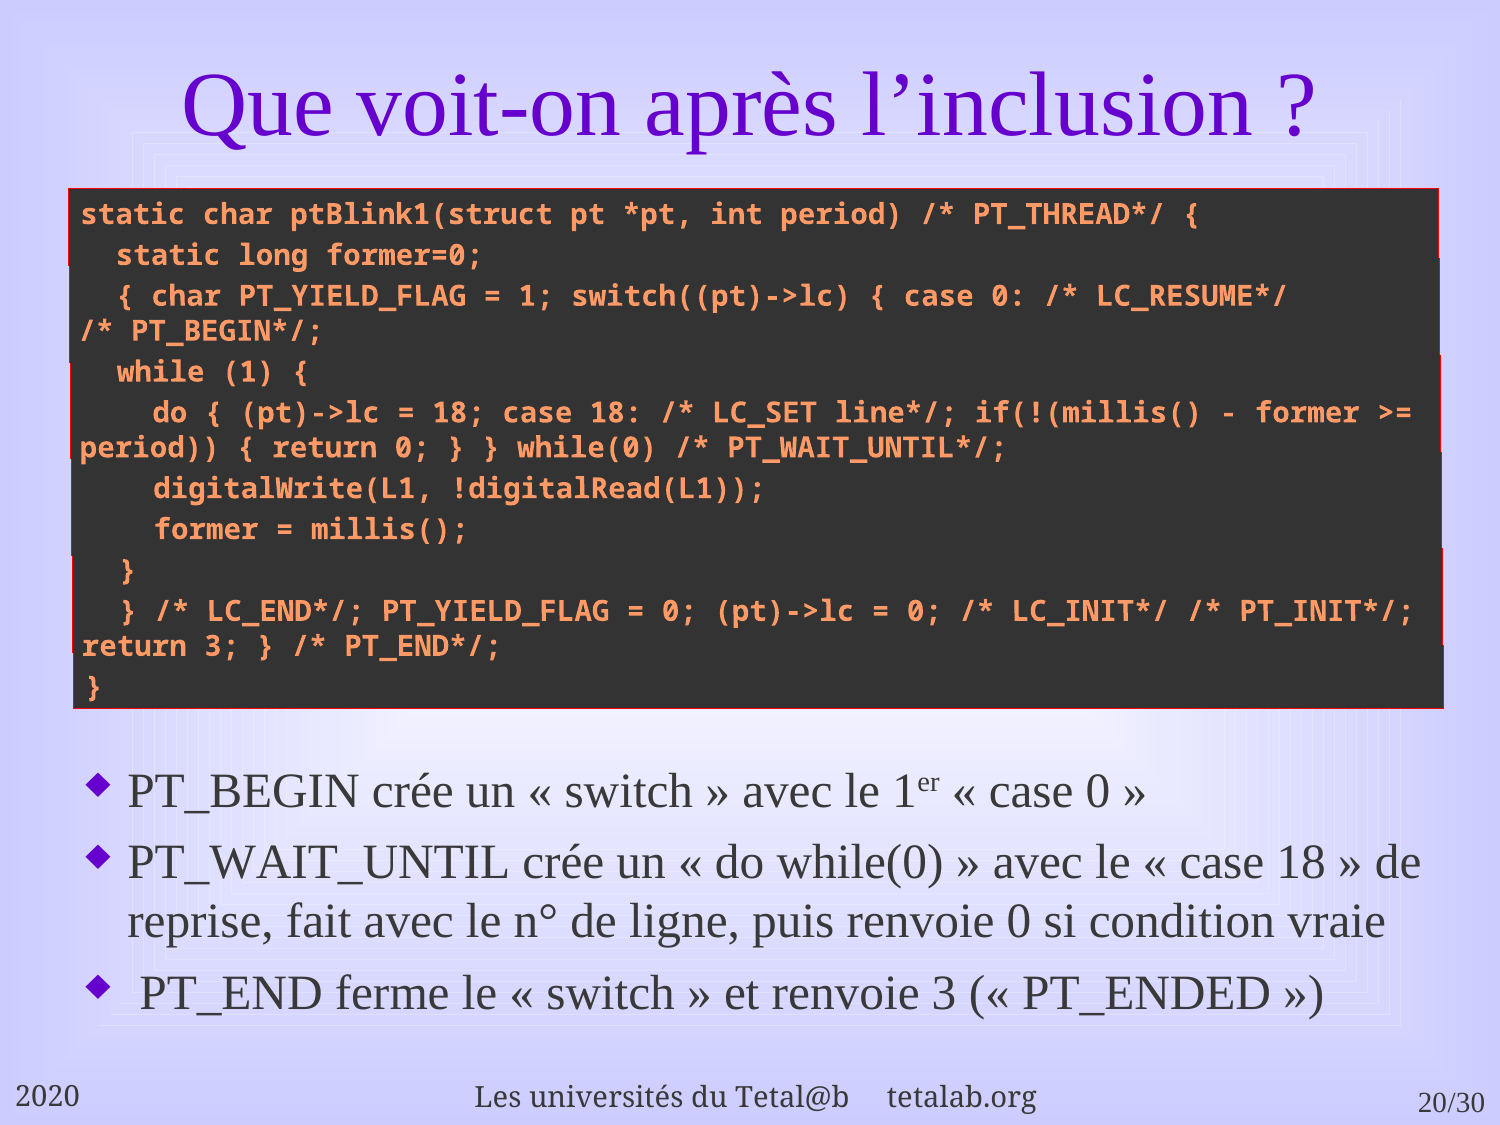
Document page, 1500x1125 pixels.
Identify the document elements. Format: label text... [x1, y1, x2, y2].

title Que voit-on après l’inclusion ? [0, 0, 1500, 198]
list PT_BEGIN crée un « switch » avec le 1er « case 0 » PT_WAIT_UNTIL crée un « do while(0) » avec le « case 18 » de reprise, fait avec le n° de ligne, puis renvoie 0 si condition vraie PT_END ferme le « switch » et renvoie 3 (« PT_ENDED ») [70, 750, 1453, 1081]
text_box static char ptBlink1(struct pt *pt, int period) /* PT_THREAD*/ { static long former=0; { char PT_YIELD_FLAG = 1; switch((pt)->lc) { case 0: /* LC_RESUME*/ /* PT_BEGIN*/; while (1) { do { (pt)->lc = 18; case 18: /* LC_SET line*/; if(!(millis() - former >= period)) { return 0; } } while(0) /* PT_WAIT_UNTIL*/; digitalWrite(L1, !digitalRead(L1)); former = millis(); } } /* LC_END*/; PT_YIELD_FLAG = 0; (pt)->lc = 0; /* LC_INIT*/ /* PT_INIT*/; return 3; } /* PT_END*/; } [68, 188, 1444, 709]
